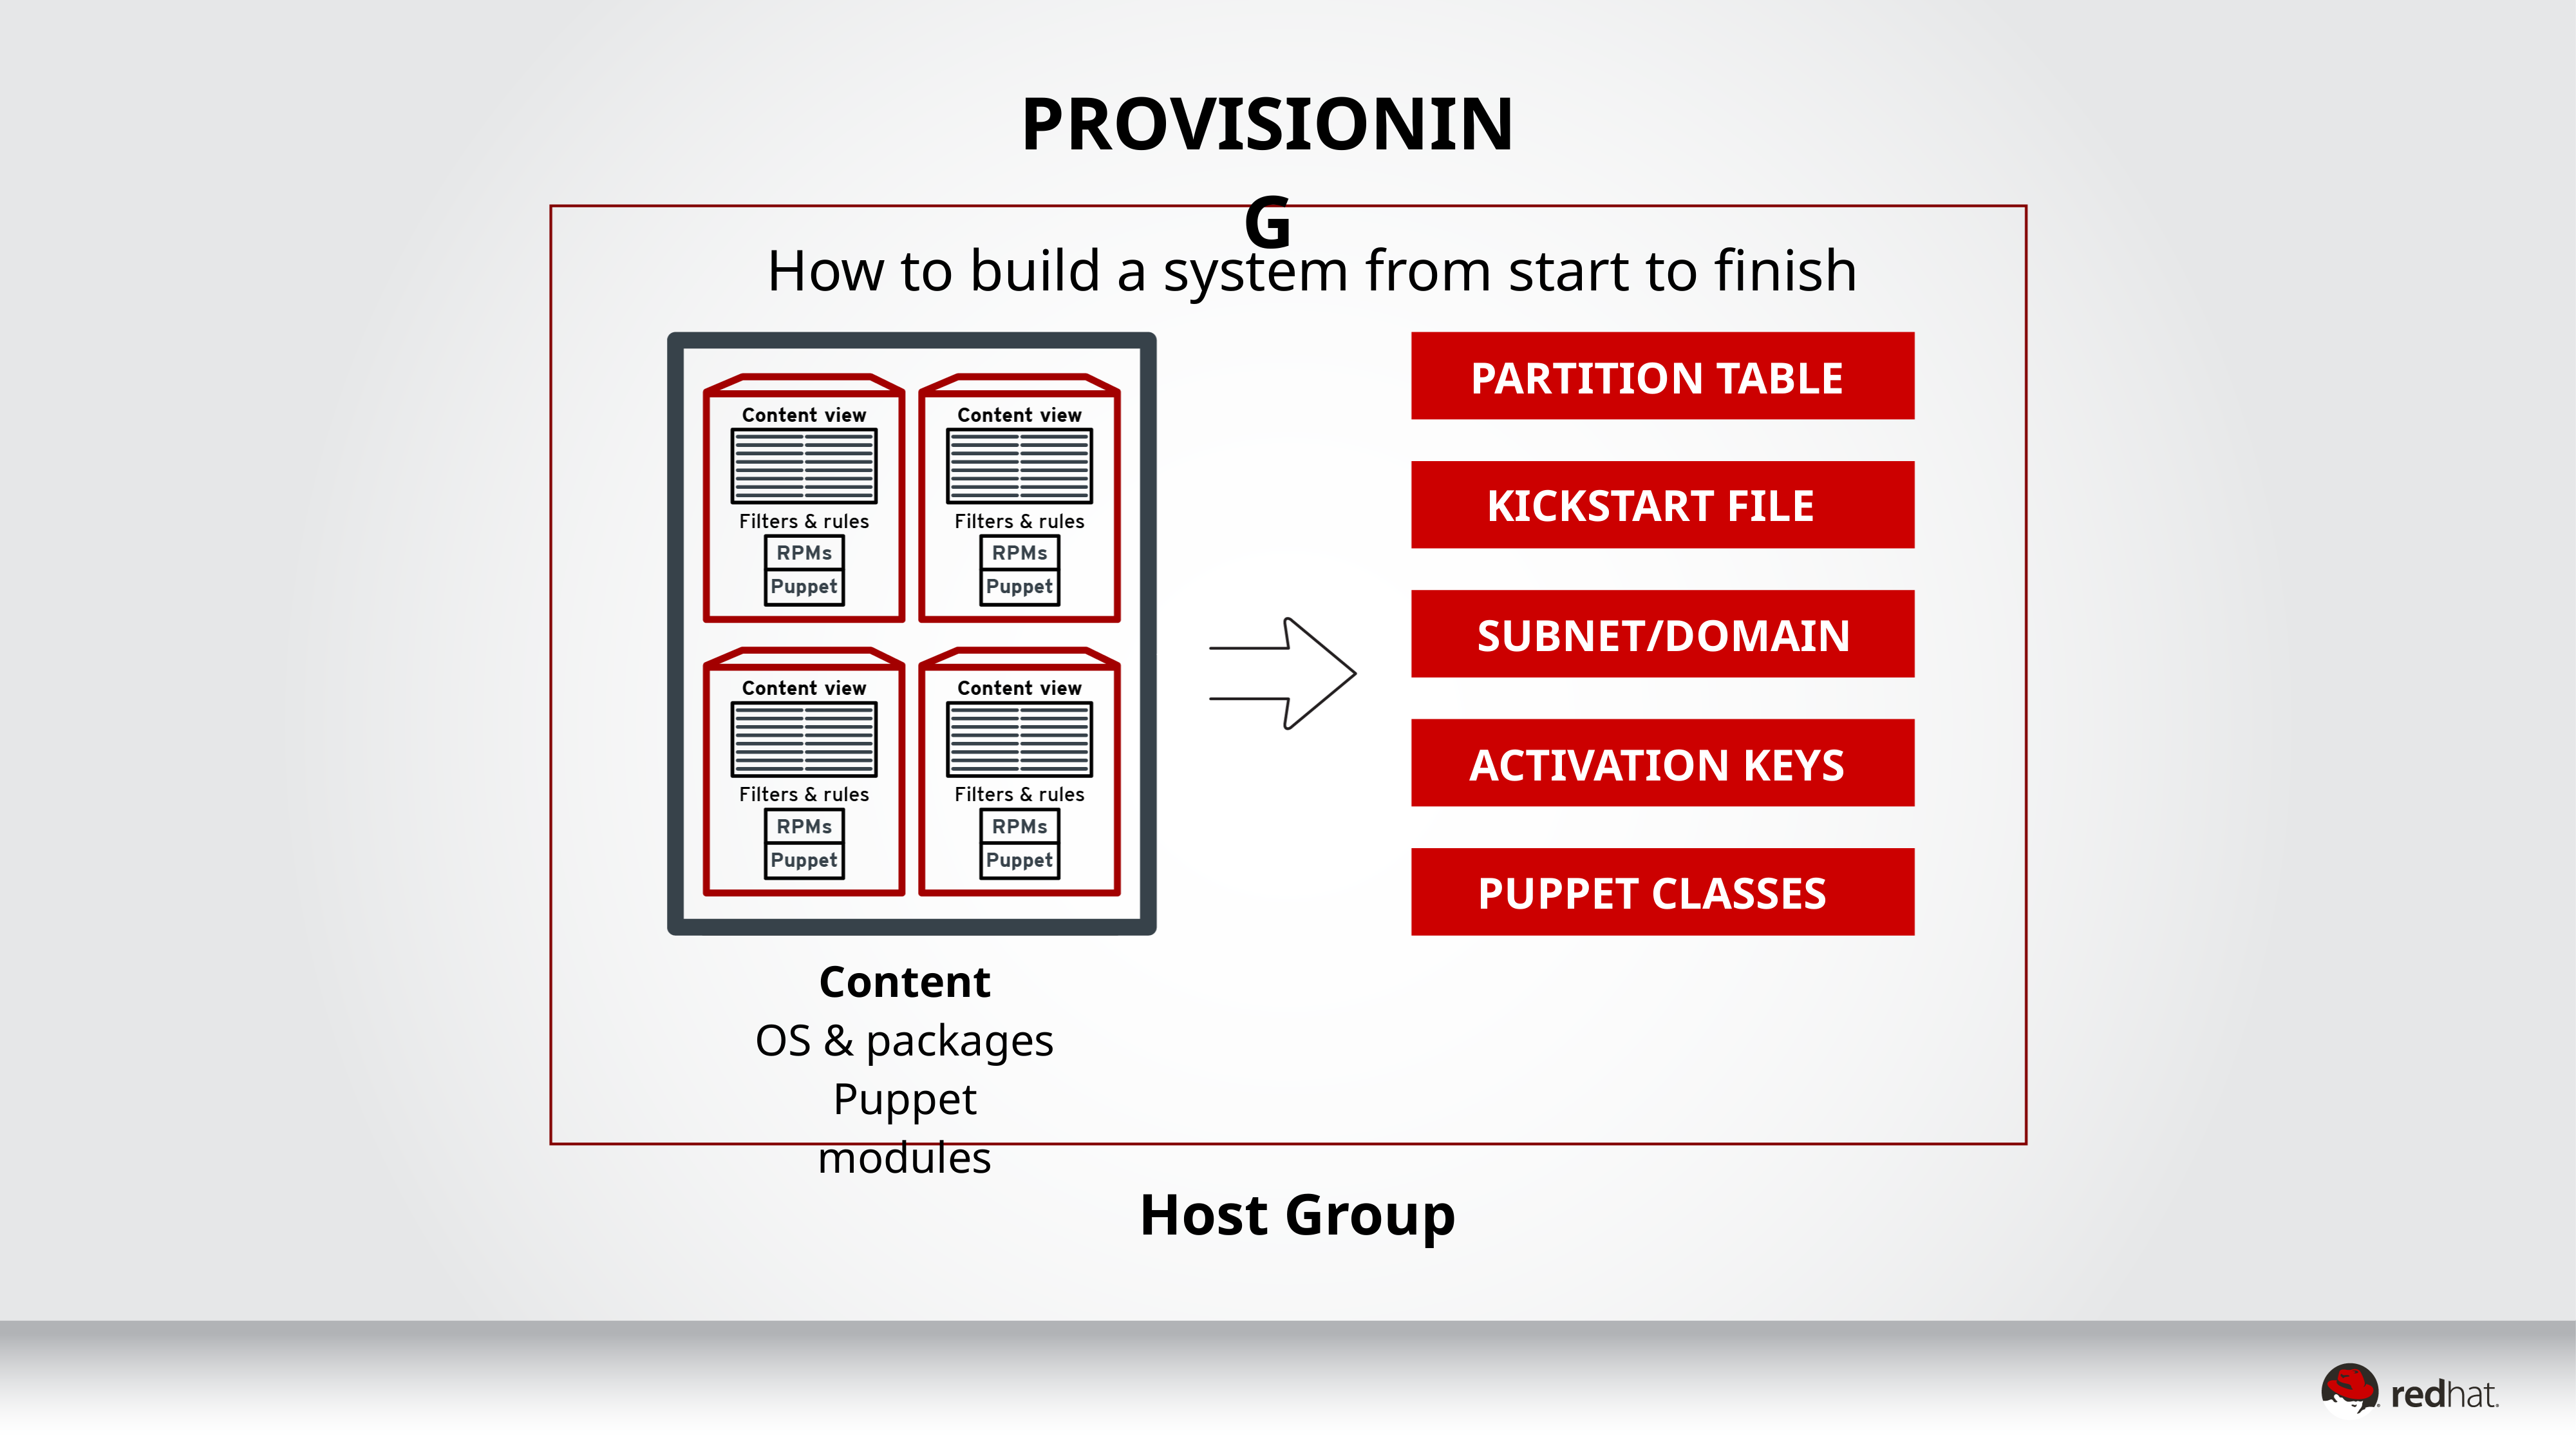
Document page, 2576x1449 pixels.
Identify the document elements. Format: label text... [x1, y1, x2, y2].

text_box PUPPET CLASSES [1468, 858, 1969, 923]
text_box Host Group [1129, 1170, 1447, 1251]
text_box ACTIVATION KEYS [1460, 730, 1961, 795]
text_box PARTITION TABLE [1460, 343, 1861, 408]
picture [0, 0, 2576, 1449]
text_box Content OS & packages Puppet modules [745, 947, 1079, 1176]
text_box PROVISIONING [1010, 67, 1566, 169]
text_box How to build a system from start to finish [757, 225, 1819, 307]
text_box SUBNET/DOMAIN [1468, 601, 1969, 665]
text_box KICKSTART FILE [1476, 471, 1843, 535]
